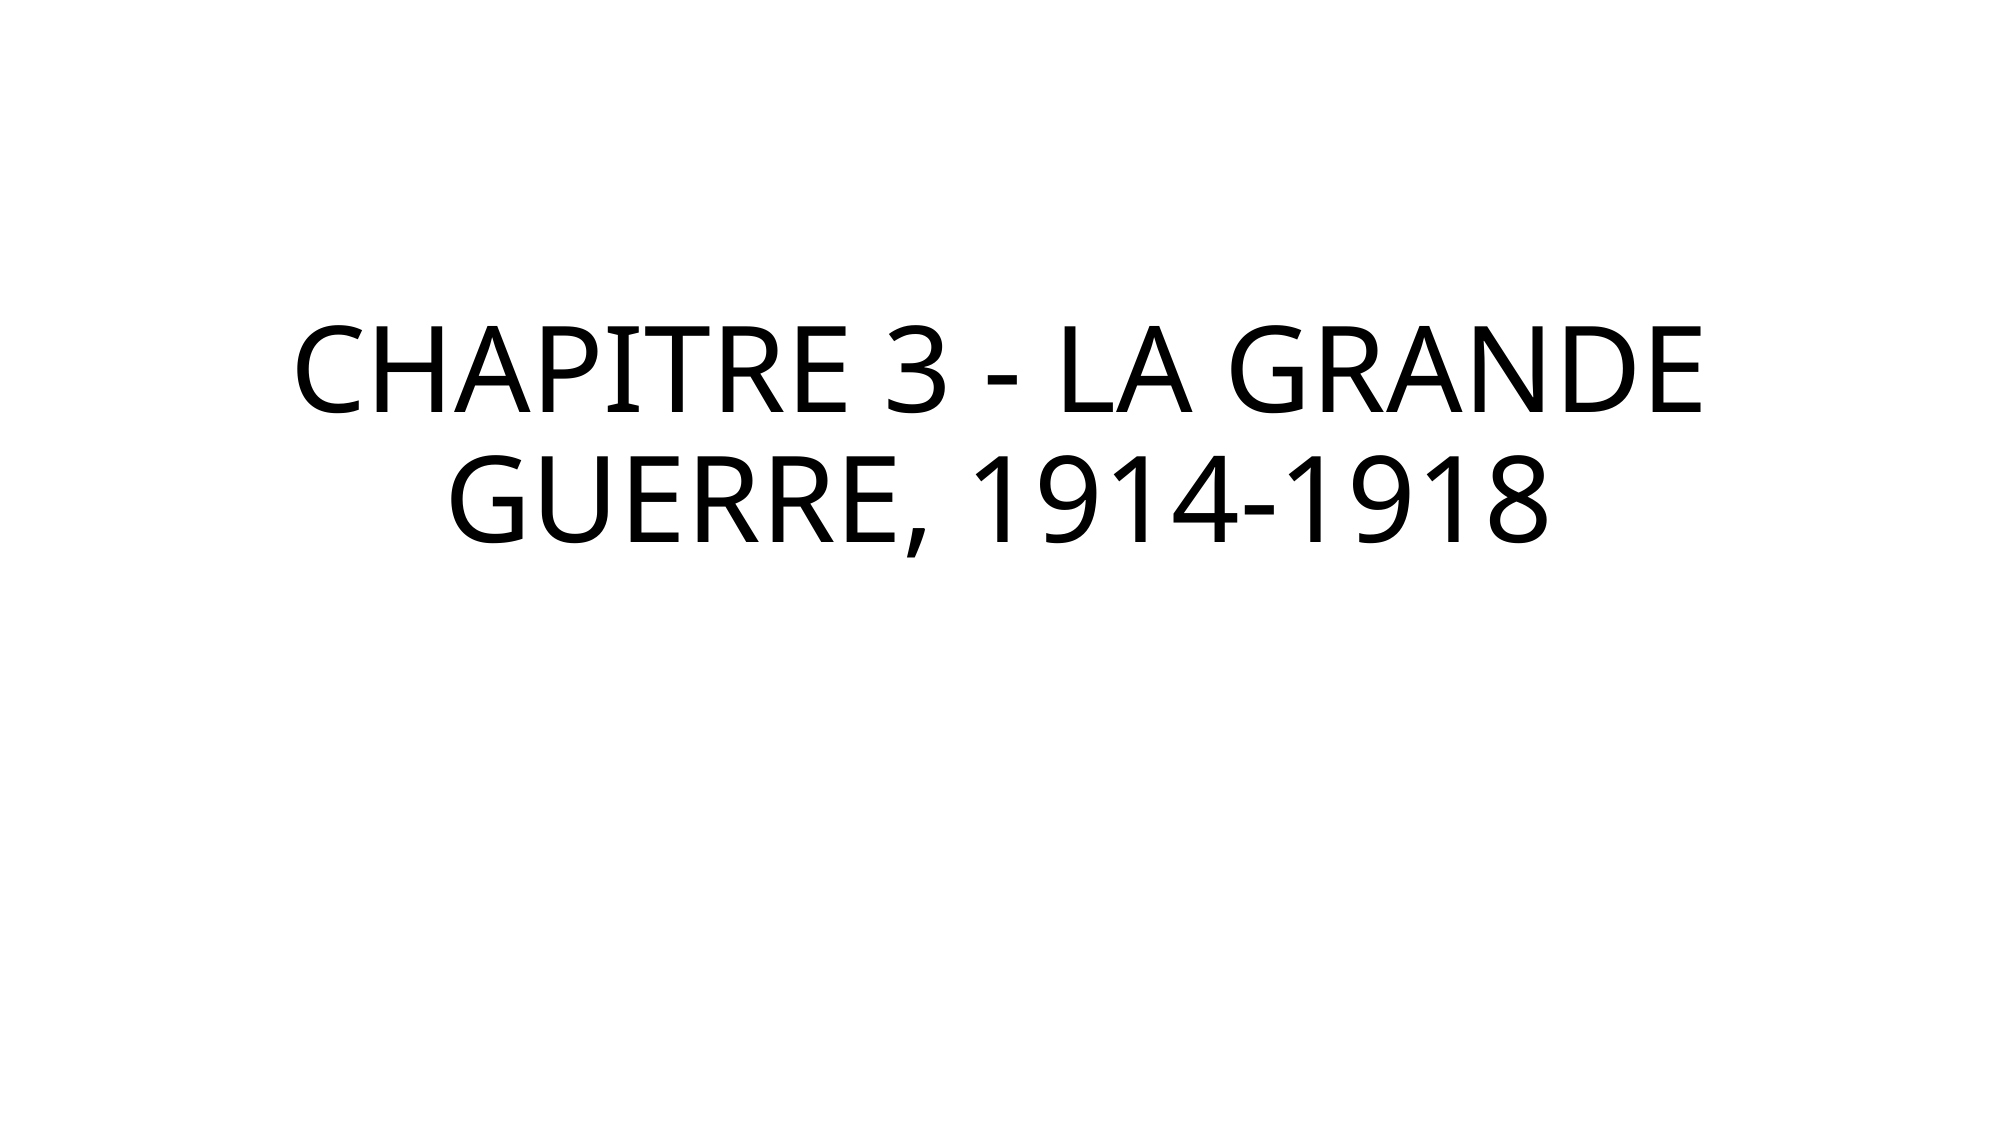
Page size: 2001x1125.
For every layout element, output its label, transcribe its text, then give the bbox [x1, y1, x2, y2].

title CHAPITRE 3 - LA GRANDE GUERRE, 1914-1918 [249, 184, 1750, 576]
